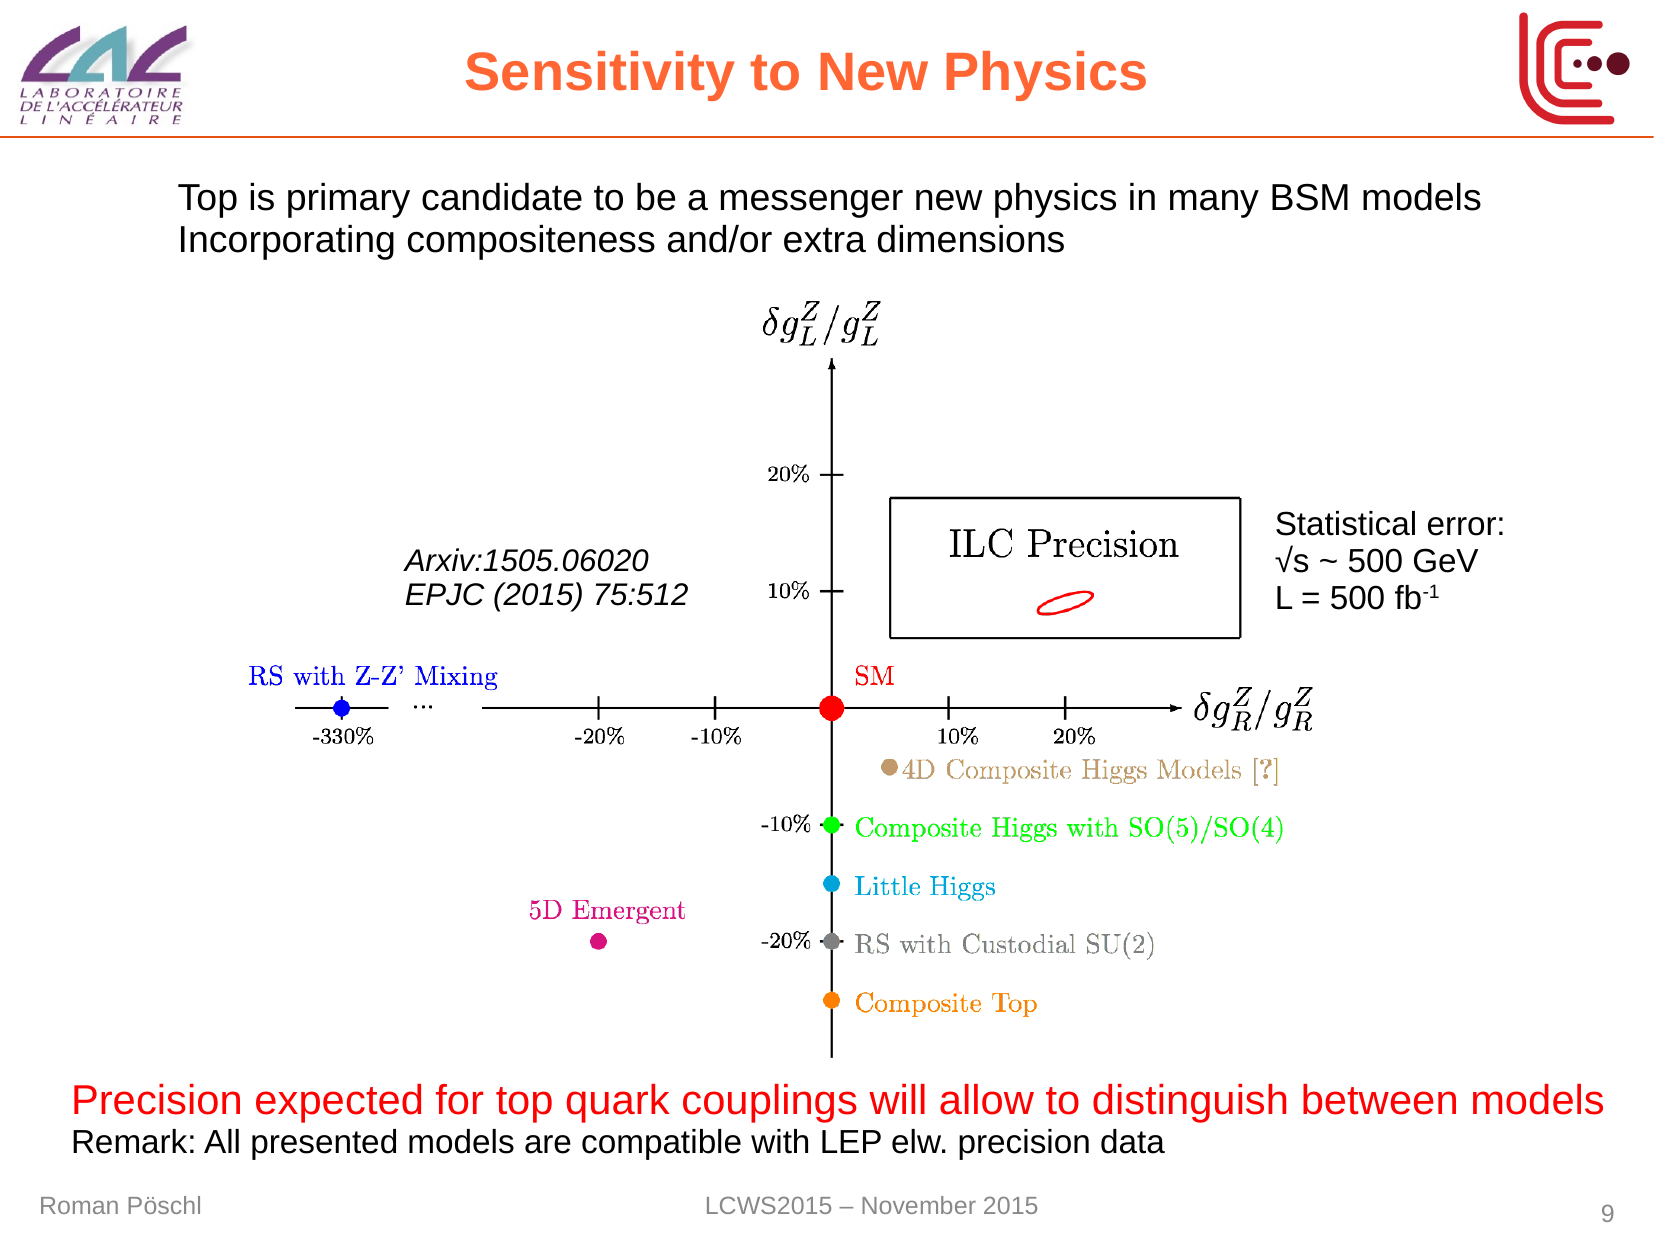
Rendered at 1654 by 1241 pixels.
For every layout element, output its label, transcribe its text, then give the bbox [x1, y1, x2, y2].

text_box Precision expected for top quark couplings will allow to distinguish between models Remark: All presented models are compatible with LEP elw. precision data [56, 1069, 1618, 1169]
picture [249, 301, 1313, 1058]
text_box Statistical error: √s ~ 500 GeV L = 500 fb-1 [1260, 498, 1521, 626]
text_box Arxiv:1505.06020 EPJC (2015) 75:512 [390, 535, 703, 620]
title Sensitivity to New Physics [63, 29, 1552, 113]
picture [1508, 2, 1641, 135]
text_box Top is primary candidate to be a messenger new physics in many BSM models Incorporating compositeness and/or extra dimensions [162, 169, 1504, 268]
picture [17, 22, 199, 127]
